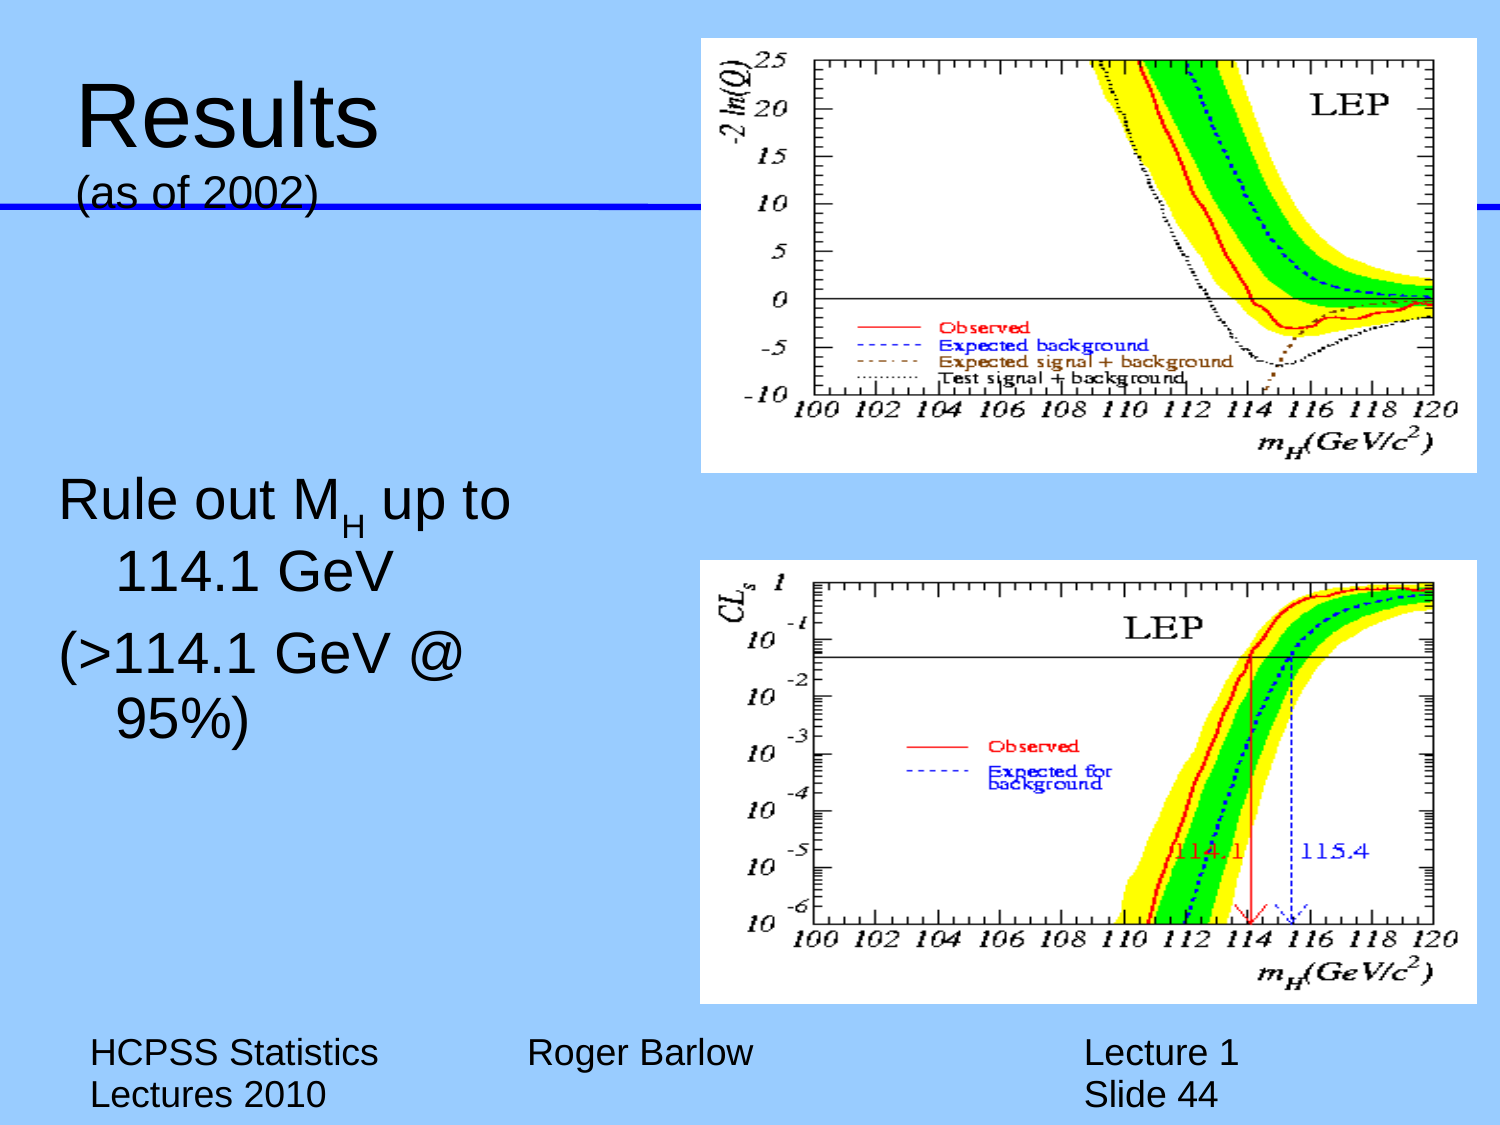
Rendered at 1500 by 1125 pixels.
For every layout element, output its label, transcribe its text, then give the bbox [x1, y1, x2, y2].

subtitle Rule out MH up to 114.1 GeV (>114.1 GeV @ 95%) [59, 265, 532, 1034]
picture [700, 560, 1477, 1004]
picture [701, 38, 1477, 473]
title Results (as of 2002) [75, 45, 701, 233]
